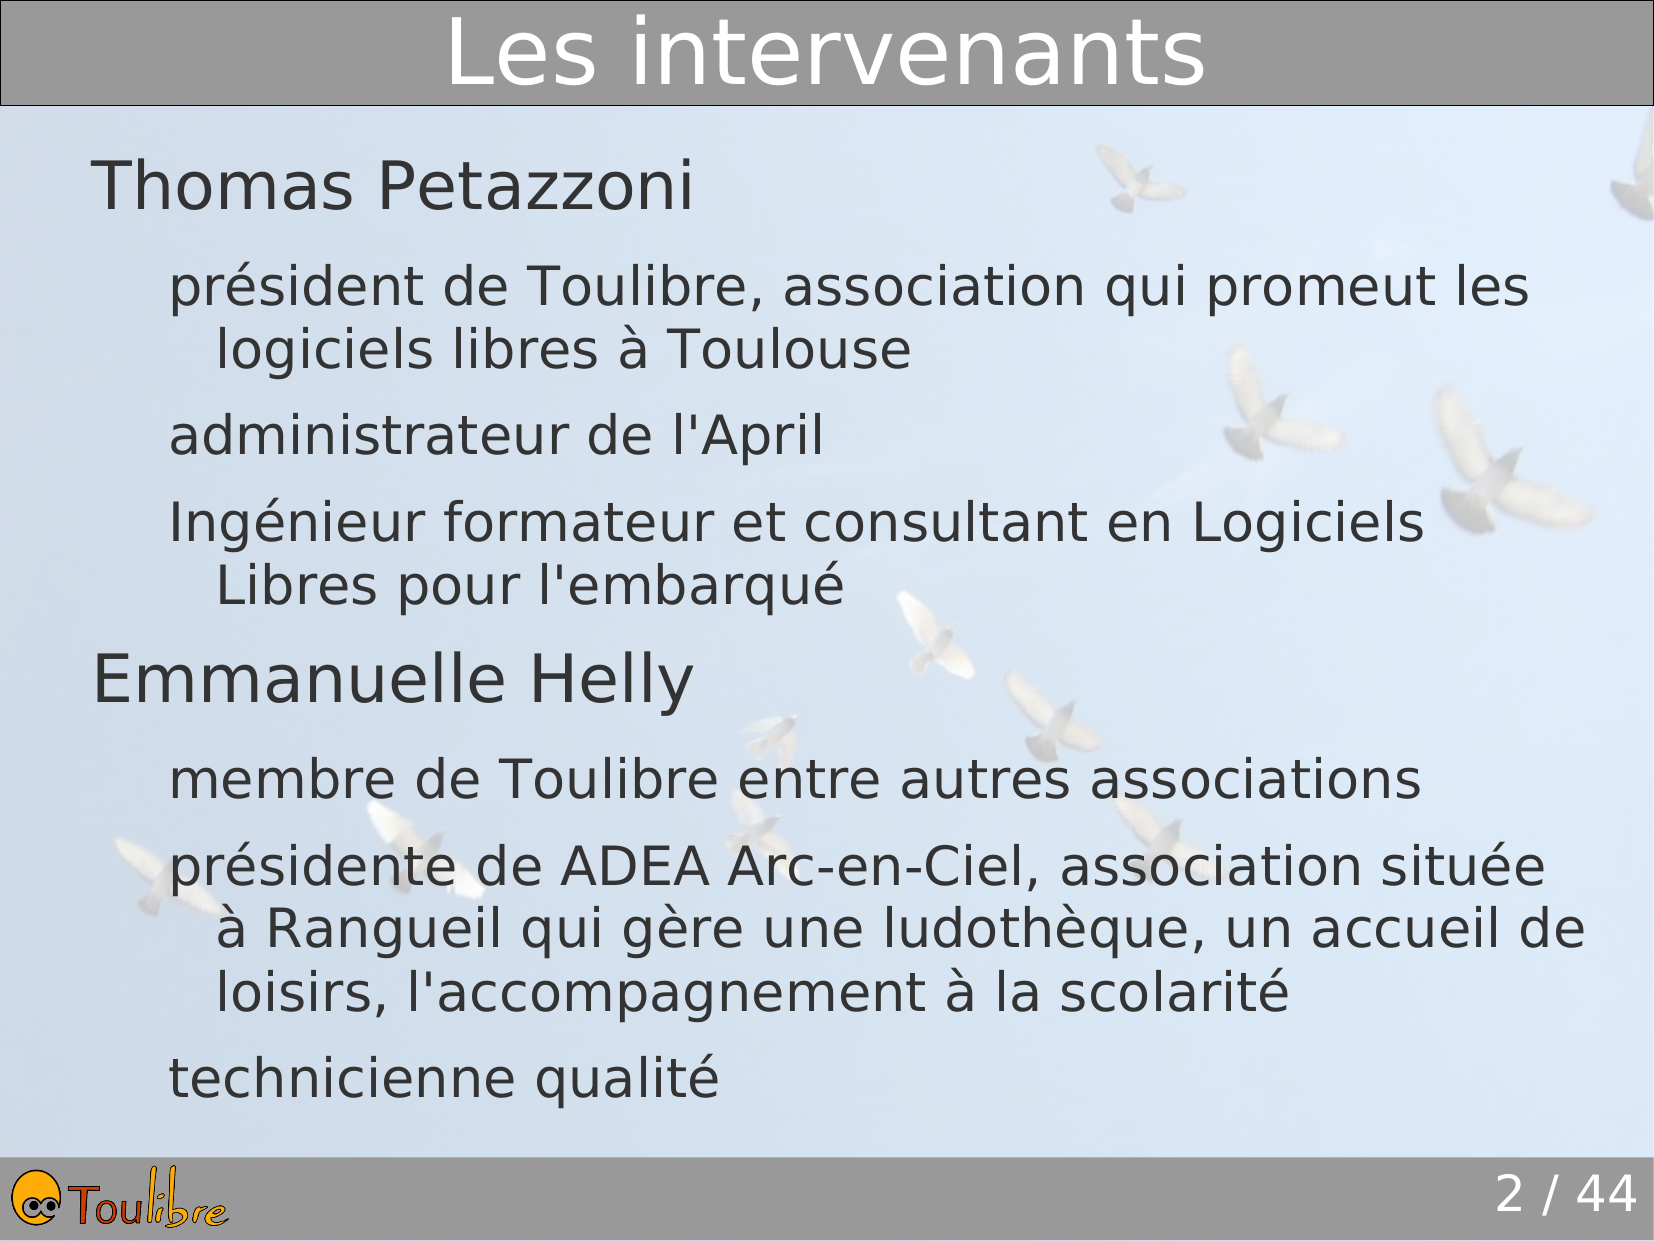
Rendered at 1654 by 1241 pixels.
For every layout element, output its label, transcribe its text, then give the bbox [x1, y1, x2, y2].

picture [11, 1165, 229, 1228]
list Thomas Petazzoni président de Toulibre, association qui promeut les logiciels libres à Toulouse administrateur de l'April Ingénieur formateur et consultant en Logiciels Libres pour l'embarqué Emmanuelle Helly membre de Toulibre entre autres associations présidente de ADEA Arc-en-Ciel, association située à Rangueil qui gère une ludothèque, un accueil de loisirs, l'accompagnement à la scolarité technicienne qualité [73, 147, 1595, 1111]
title Les intervenants [0, 0, 1654, 107]
